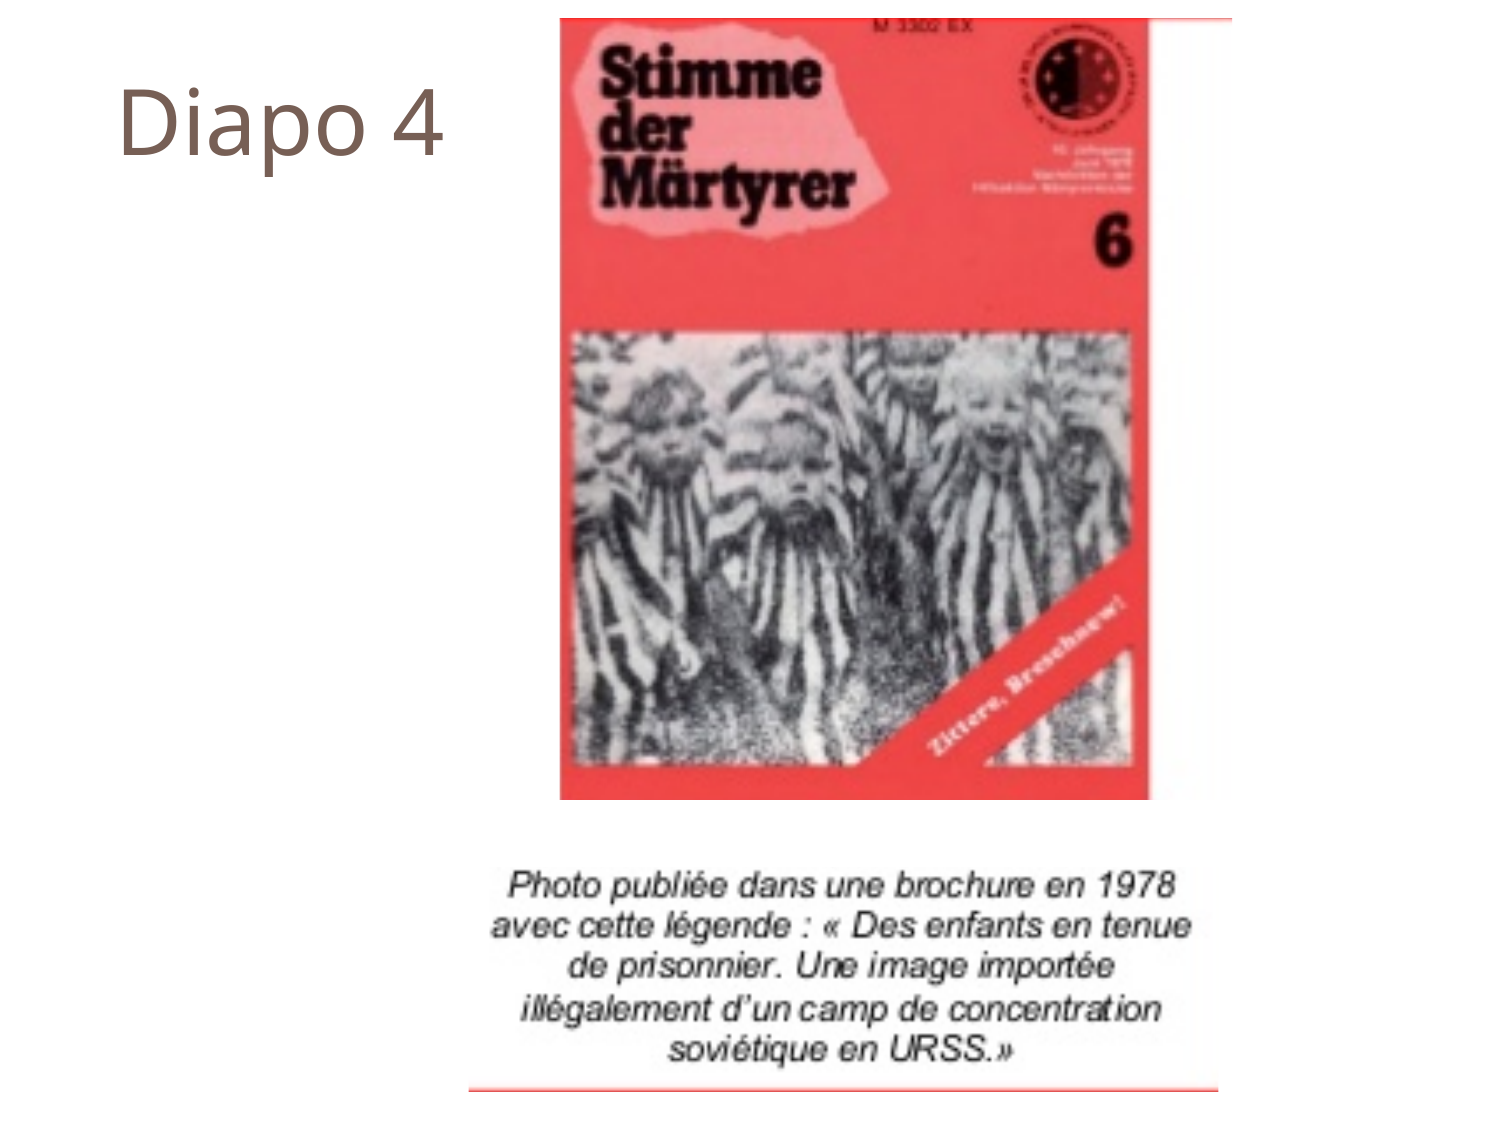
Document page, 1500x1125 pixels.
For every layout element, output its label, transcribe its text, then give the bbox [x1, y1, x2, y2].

picture [468, 867, 1219, 1092]
picture [559, 18, 1233, 37]
text_box Diapo 4 [100, 37, 1438, 200]
picture [559, 200, 1233, 800]
